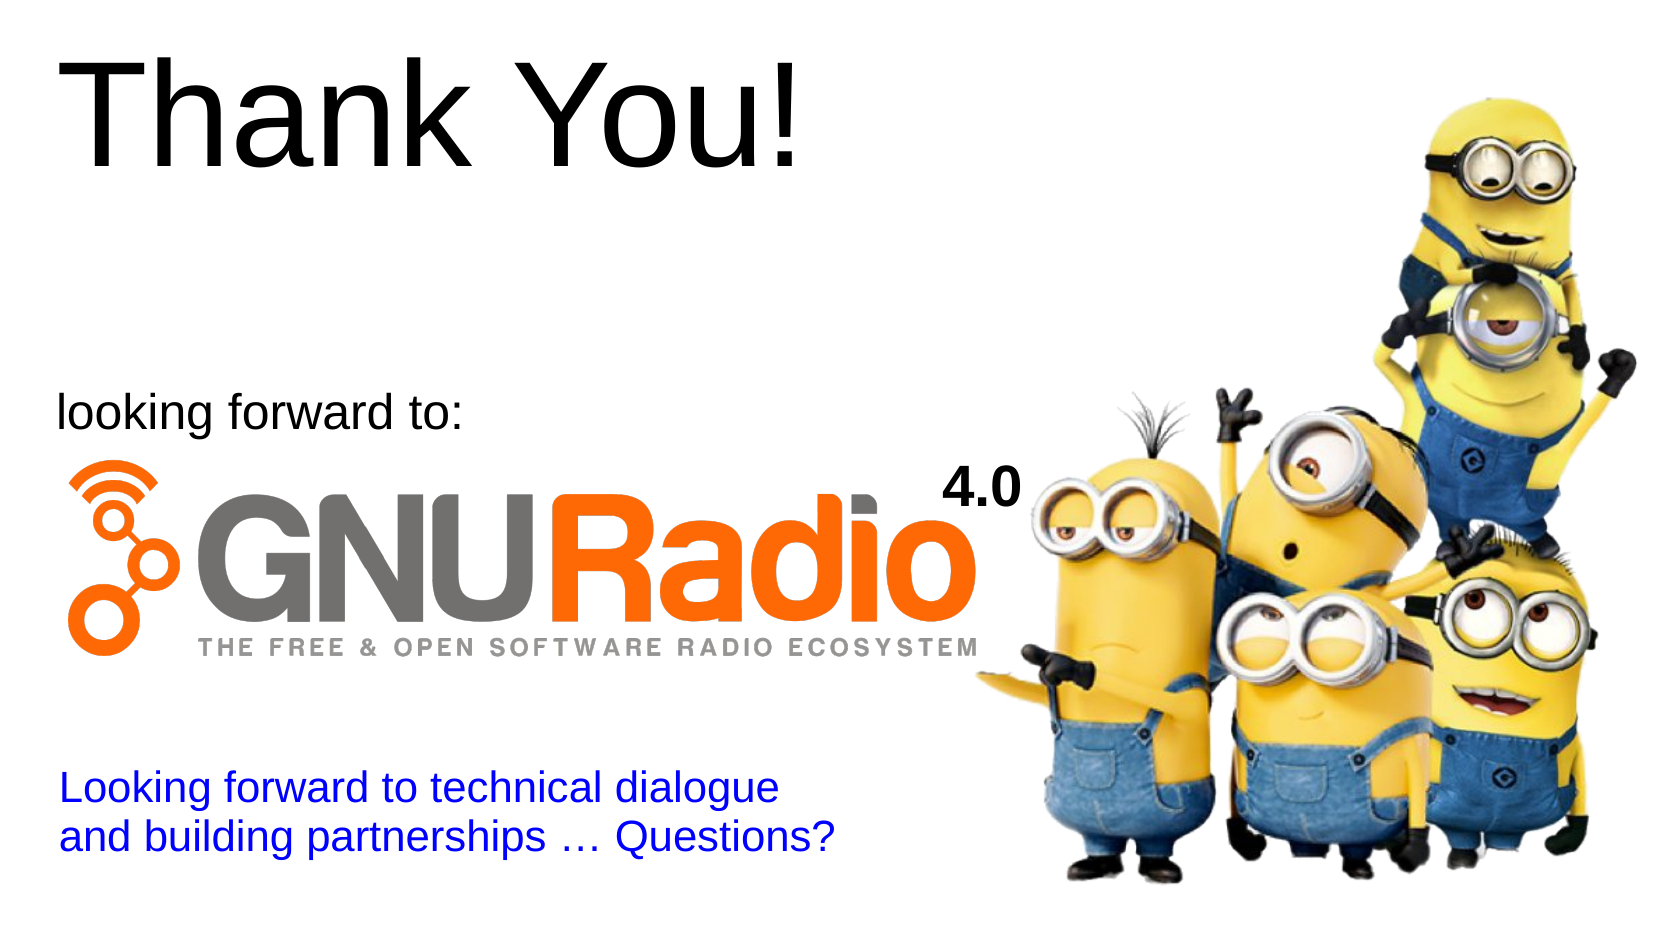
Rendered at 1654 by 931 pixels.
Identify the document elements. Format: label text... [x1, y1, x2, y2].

title Thank You! [56, 30, 1229, 198]
text_box Looking forward to technical dialogue and building partnerships … Questions? [44, 755, 1120, 869]
title looking forward to: [56, 360, 974, 447]
picture [47, 97, 1638, 886]
